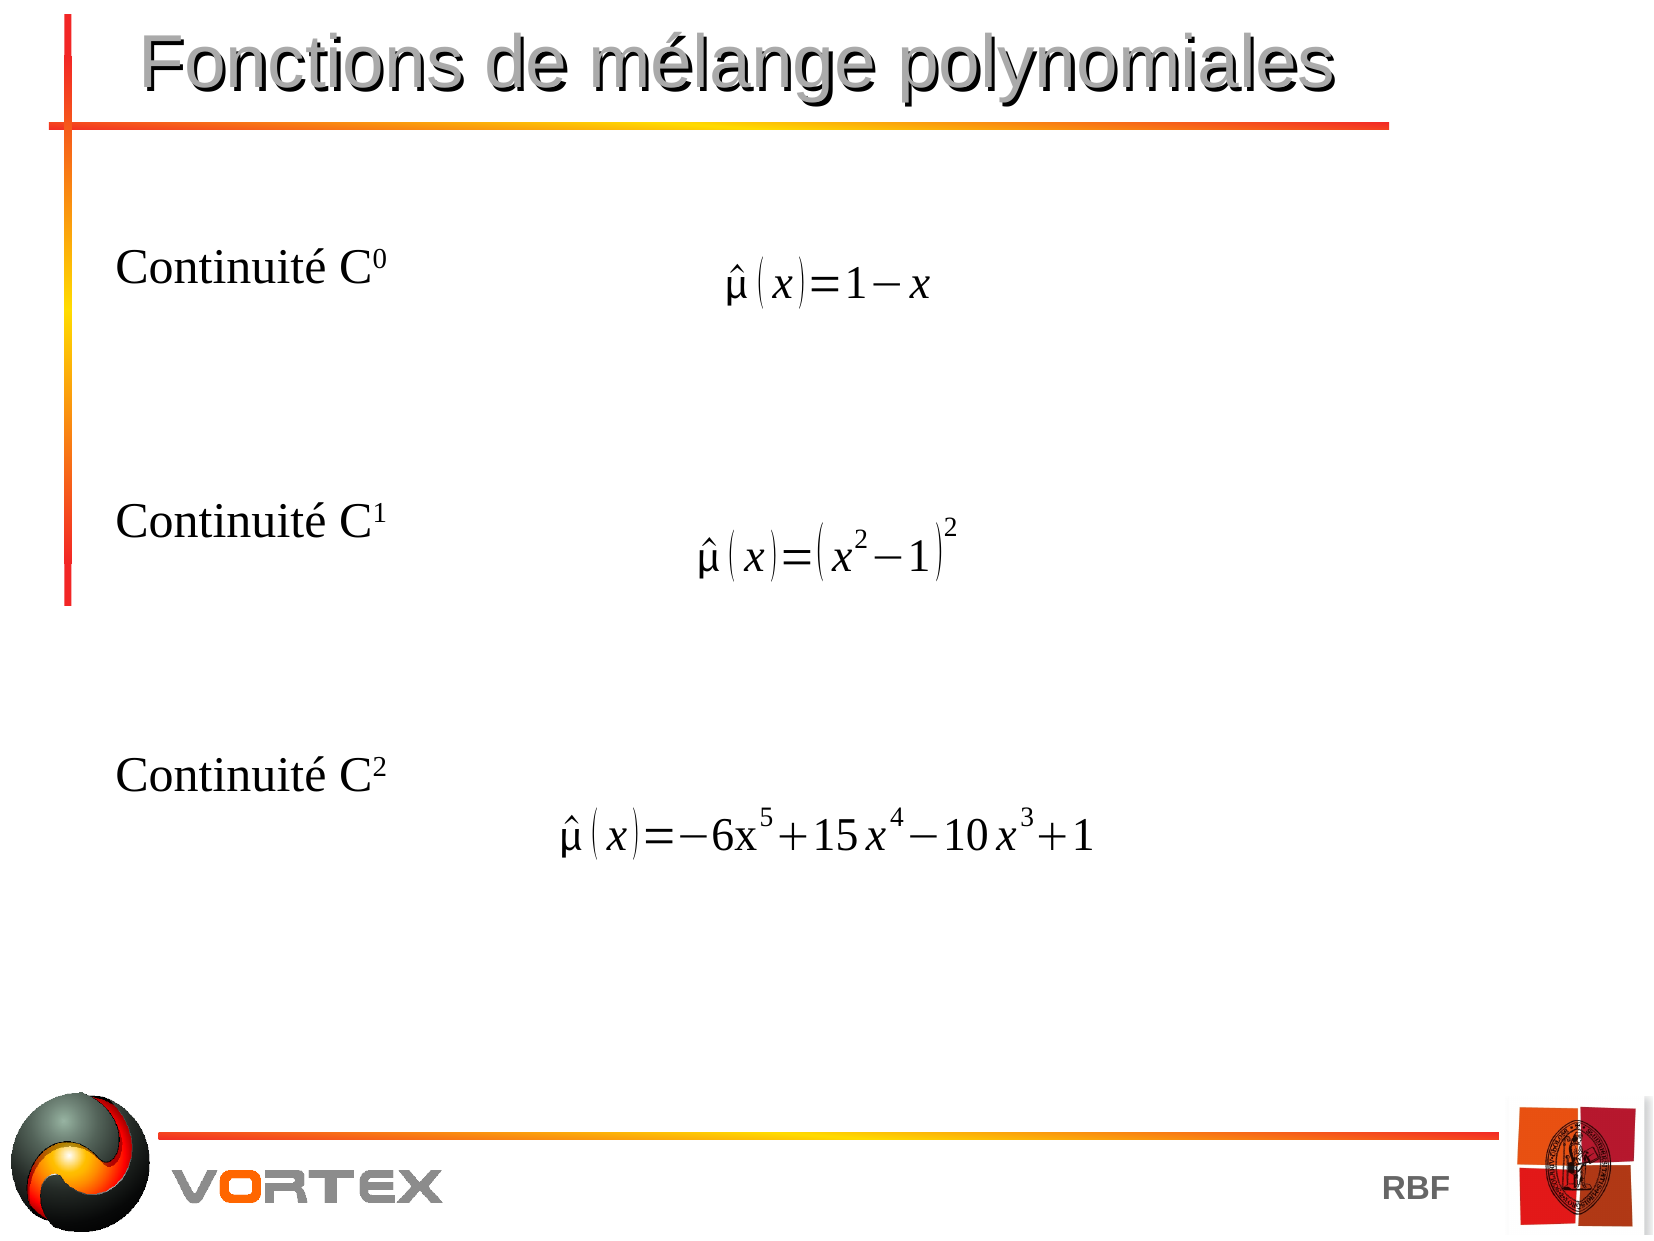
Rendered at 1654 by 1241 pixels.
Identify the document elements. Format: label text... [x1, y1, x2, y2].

chart [689, 511, 965, 585]
title Fonctions de mélange polynomiales [82, 4, 1392, 120]
chart [717, 254, 937, 313]
picture [11, 1092, 443, 1232]
chart [551, 801, 1102, 864]
picture [1505, 1096, 1653, 1235]
list Continuité C0 Continuité C1 Continuité C2 [97, 153, 1571, 1109]
